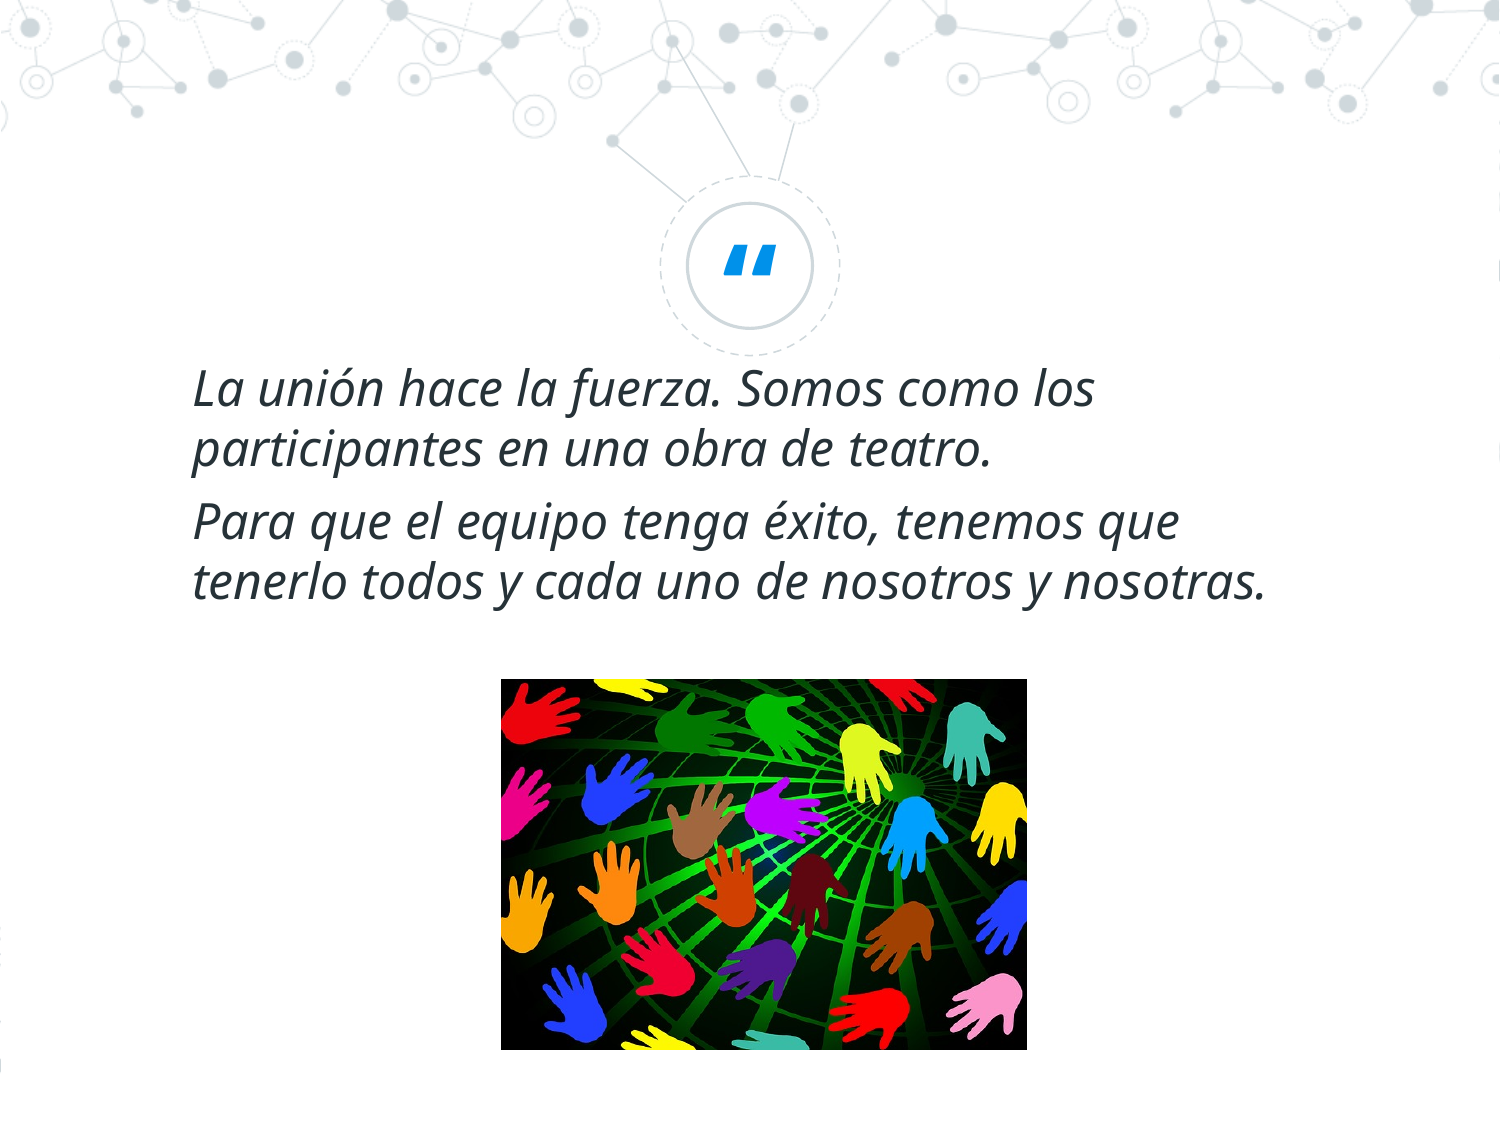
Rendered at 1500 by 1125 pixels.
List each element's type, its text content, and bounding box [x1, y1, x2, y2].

list La unión hace la fuerza. Somos como los participantes en una obra de teatro. Para que el equipo tenga éxito, tenemos que tenerlo todos y cada uno de nosotros y nosotras. [177, 341, 1359, 637]
picture [0, 0, 1500, 1125]
